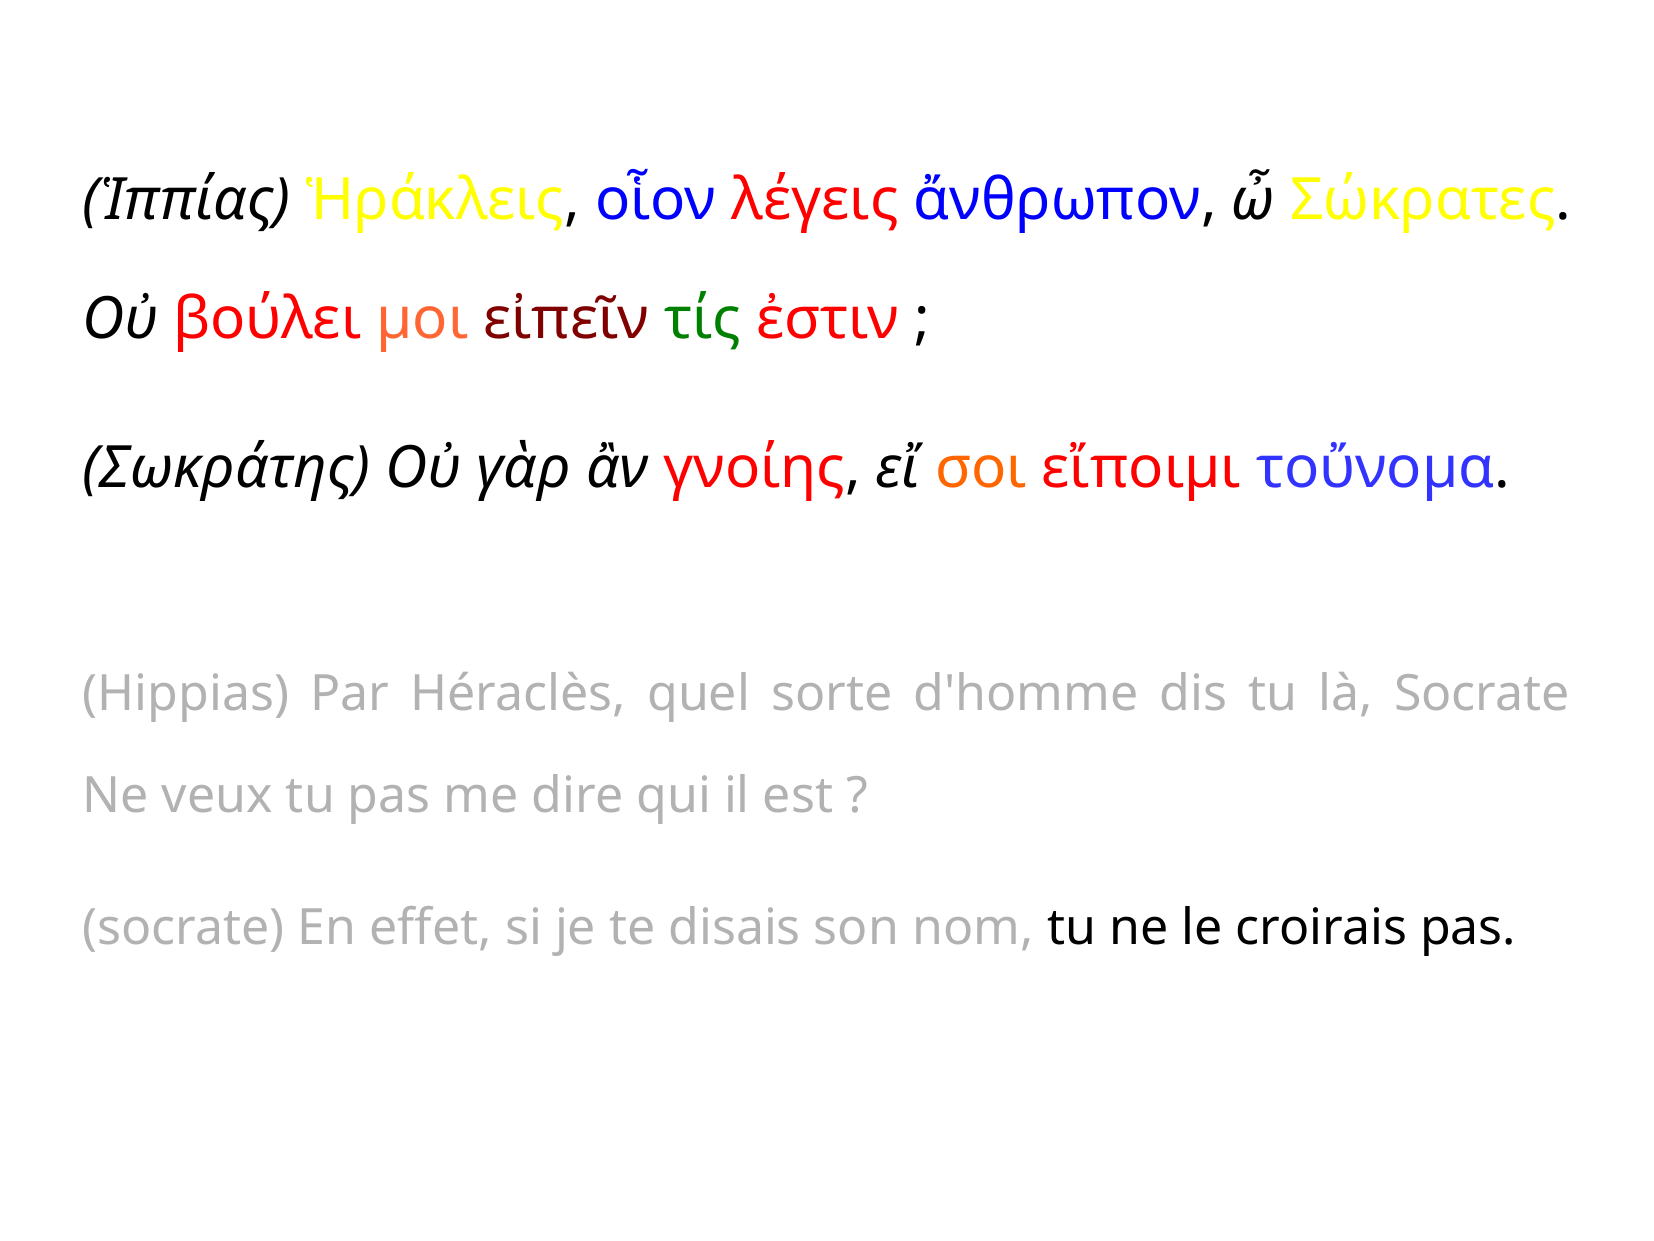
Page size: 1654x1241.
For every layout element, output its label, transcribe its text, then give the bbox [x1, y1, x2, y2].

list (Ἱππίας) Ἡράκλεις, οἷον λέγεις ἄνθρωπον, ὦ Σώκρατες. Οὐ βούλει μοι εἰπεῖν τίς ἐστιν ; (Σωκράτης) Οὐ γὰρ ἂν γνοίης, εἴ σοι εἴποιμι τοὔνομα. (Hippias) Par Héraclès, quel sorte d'homme dis tu là, Socrate Ne veux tu pas me dire qui il est ? (socrate) En effet, si je te disais son nom, tu ne le croirais pas. [82, 118, 1571, 1241]
